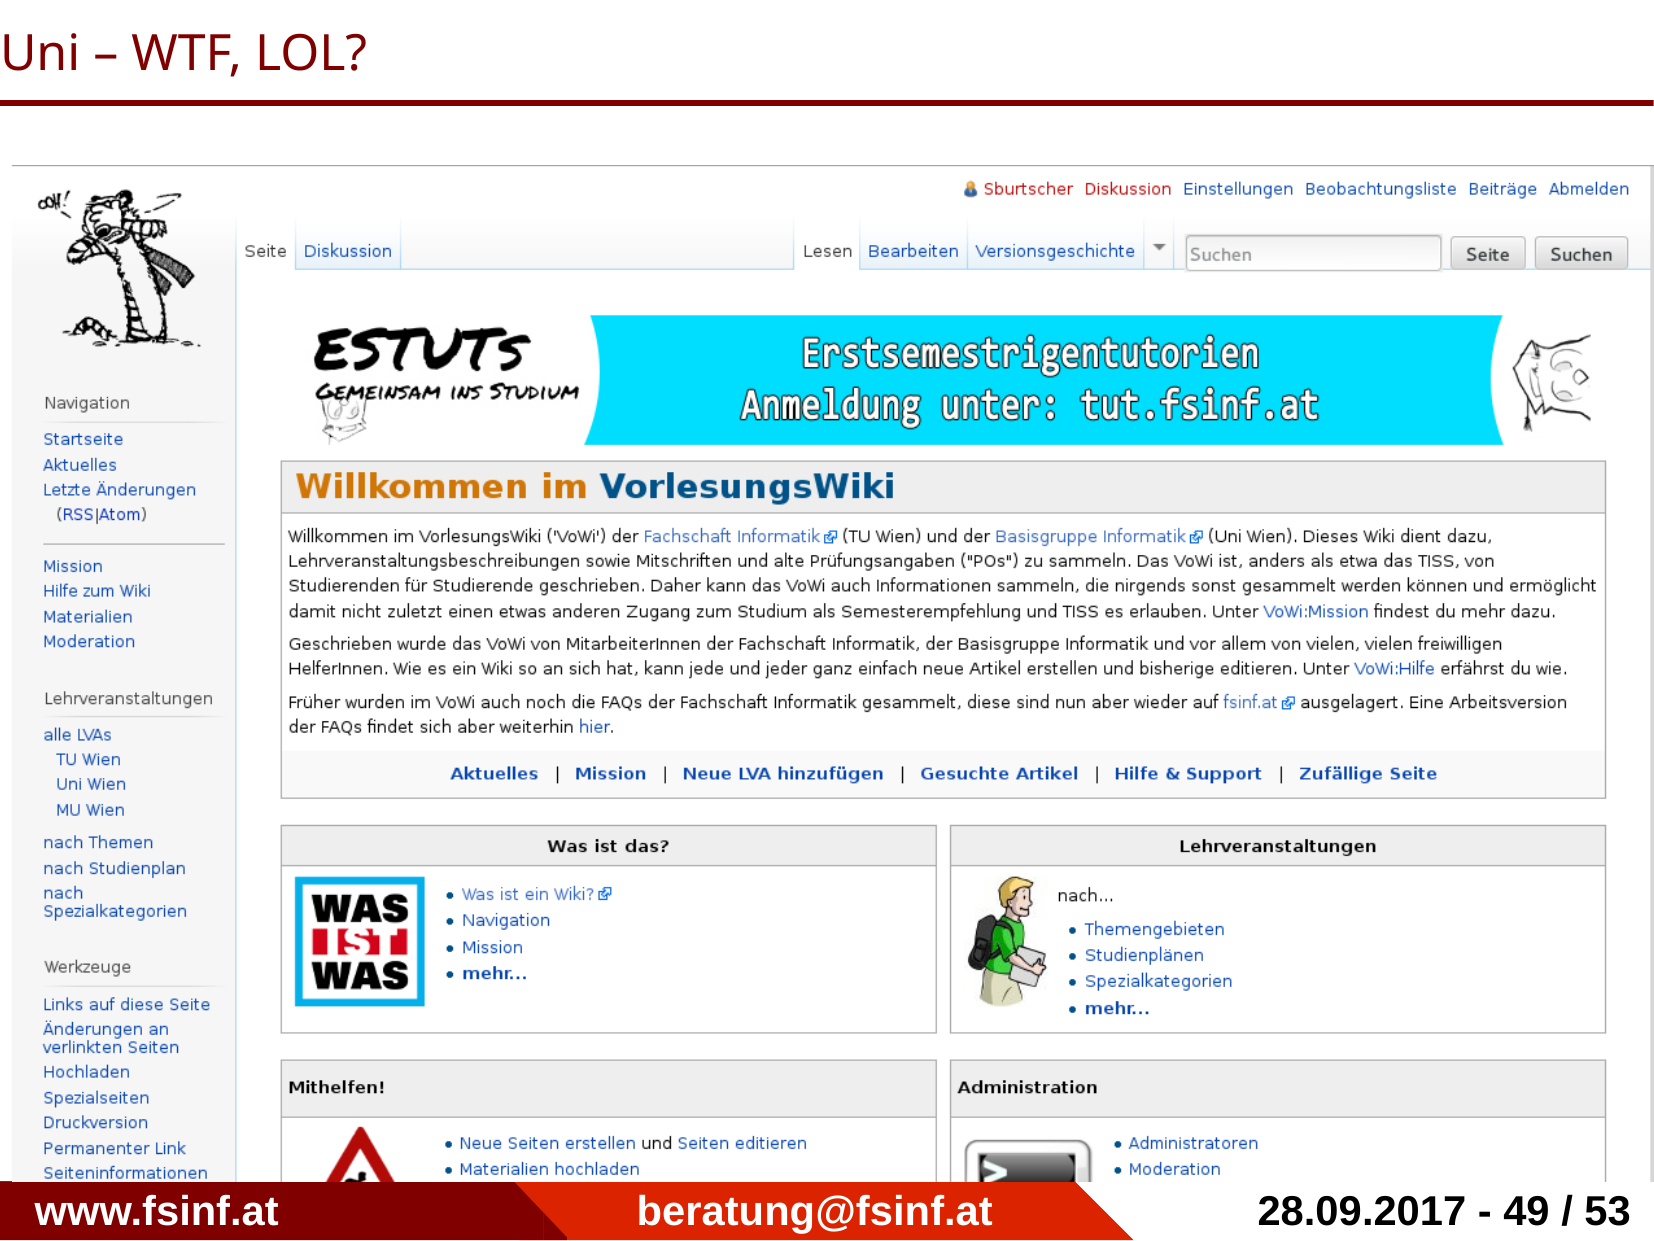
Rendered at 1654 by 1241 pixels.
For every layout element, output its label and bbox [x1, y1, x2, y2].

picture [11, 165, 1654, 1182]
